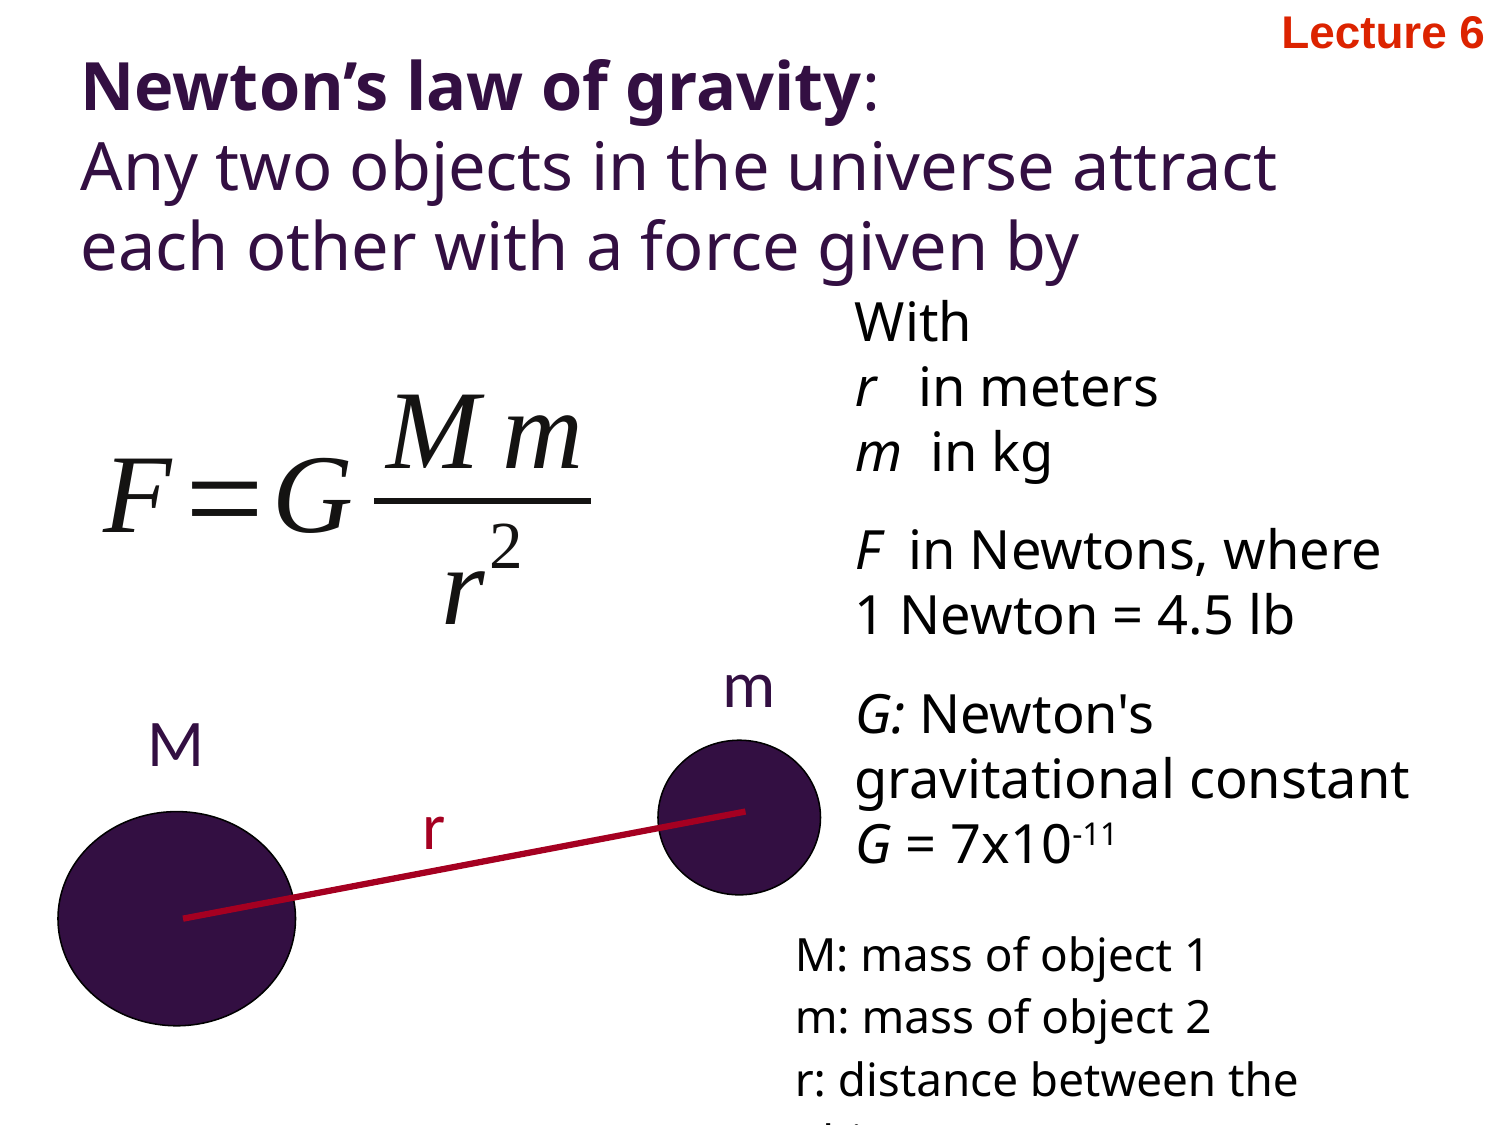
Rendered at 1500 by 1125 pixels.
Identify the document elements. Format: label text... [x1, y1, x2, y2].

text_box [57, 811, 296, 1026]
text_box M [133, 692, 233, 788]
text_box [657, 740, 821, 895]
text_box r [408, 775, 483, 871]
text_box M: mass of object 1 m: mass of object 2 r: distance between the objects [780, 915, 1463, 1090]
chart [91, 368, 602, 650]
text_box Newton’s law of gravity: Any two objects in the universe attract each other with a force given by [65, 36, 1460, 292]
text_box m [708, 633, 783, 728]
text_box Lecture 6 [1185, 0, 1500, 67]
text_box With r in meters m in kg F in Newtons, where 1 Newton = 4.5 lb G: Newton's gravitational constant G = 7x10-11 [839, 280, 1500, 882]
